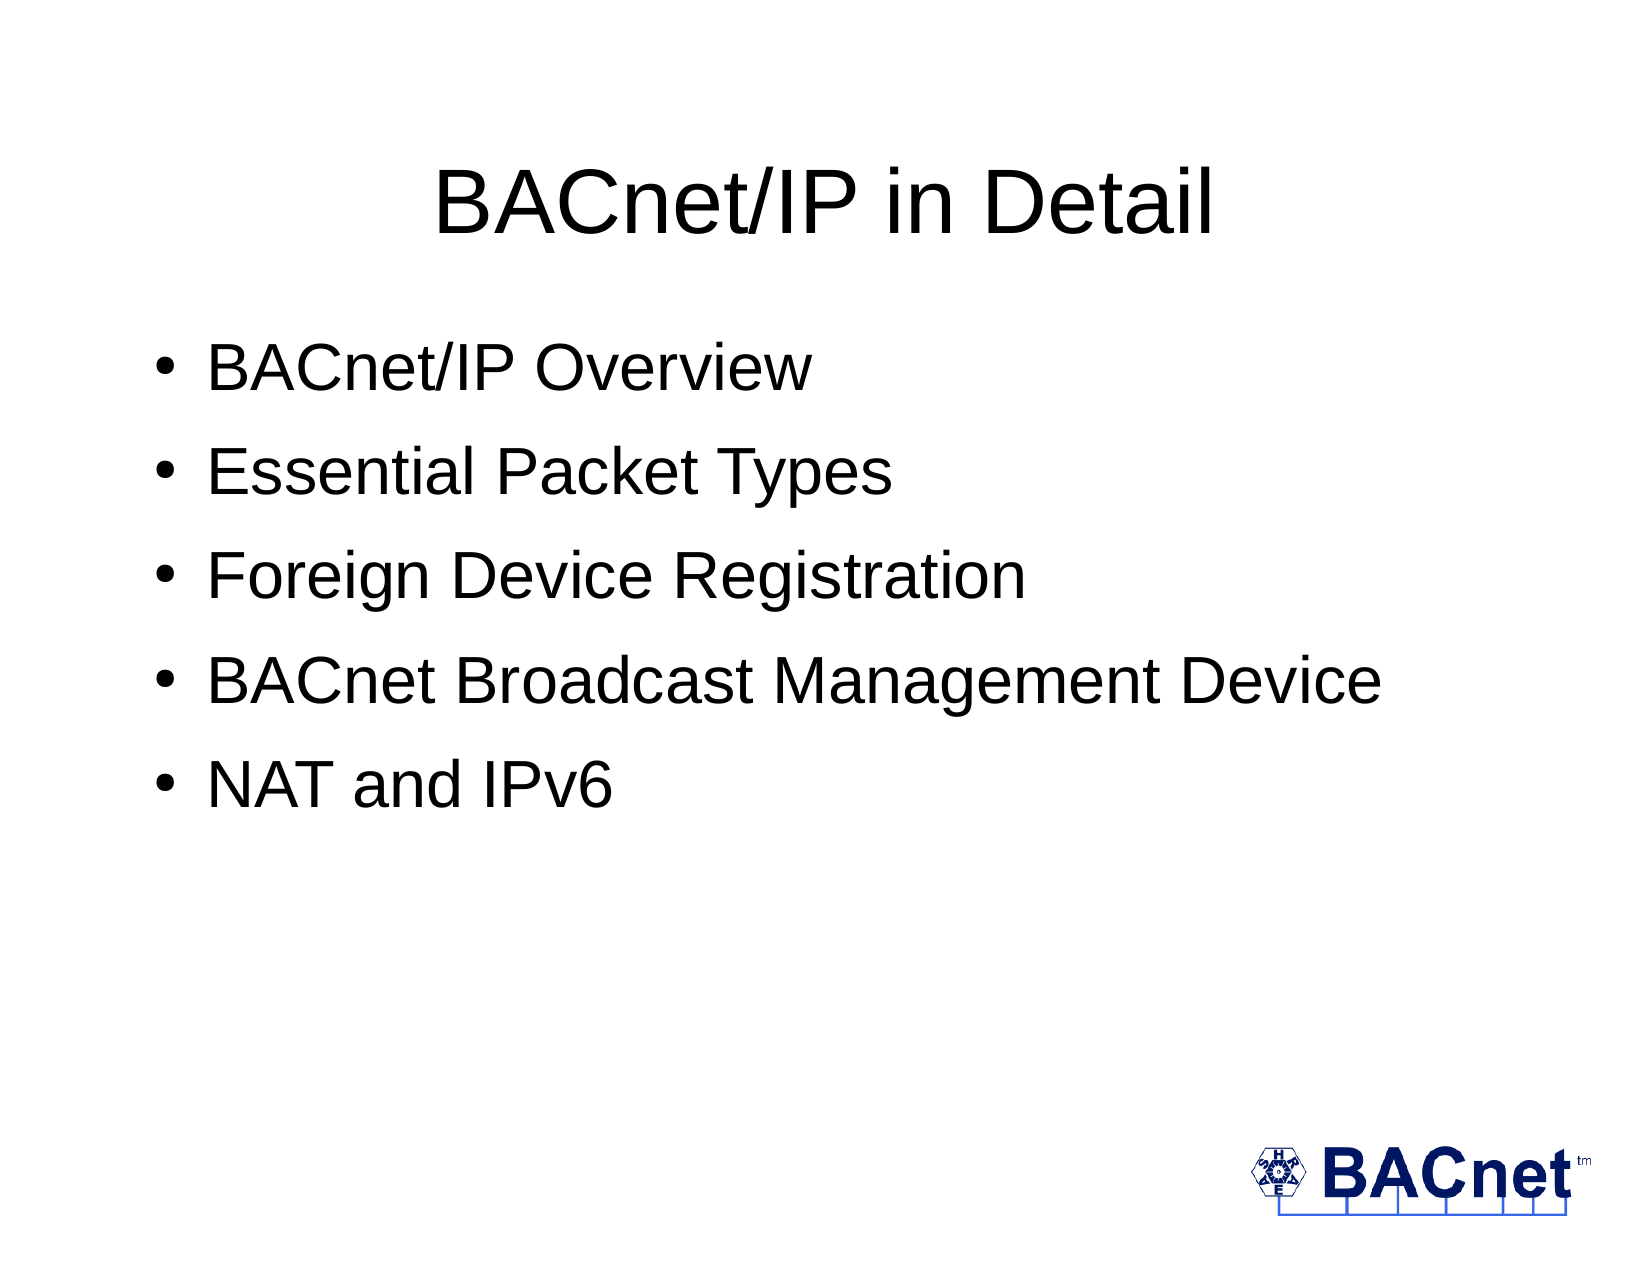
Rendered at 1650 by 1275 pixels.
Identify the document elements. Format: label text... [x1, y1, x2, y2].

picture [1251, 1146, 1591, 1216]
title BACnet/IP in Detail [135, 112, 1515, 291]
list BACnet/IP Overview Essential Packet Types Foreign Device Registration BACnet Broadcast Management Device NAT and IPv6 [135, 329, 1515, 1079]
